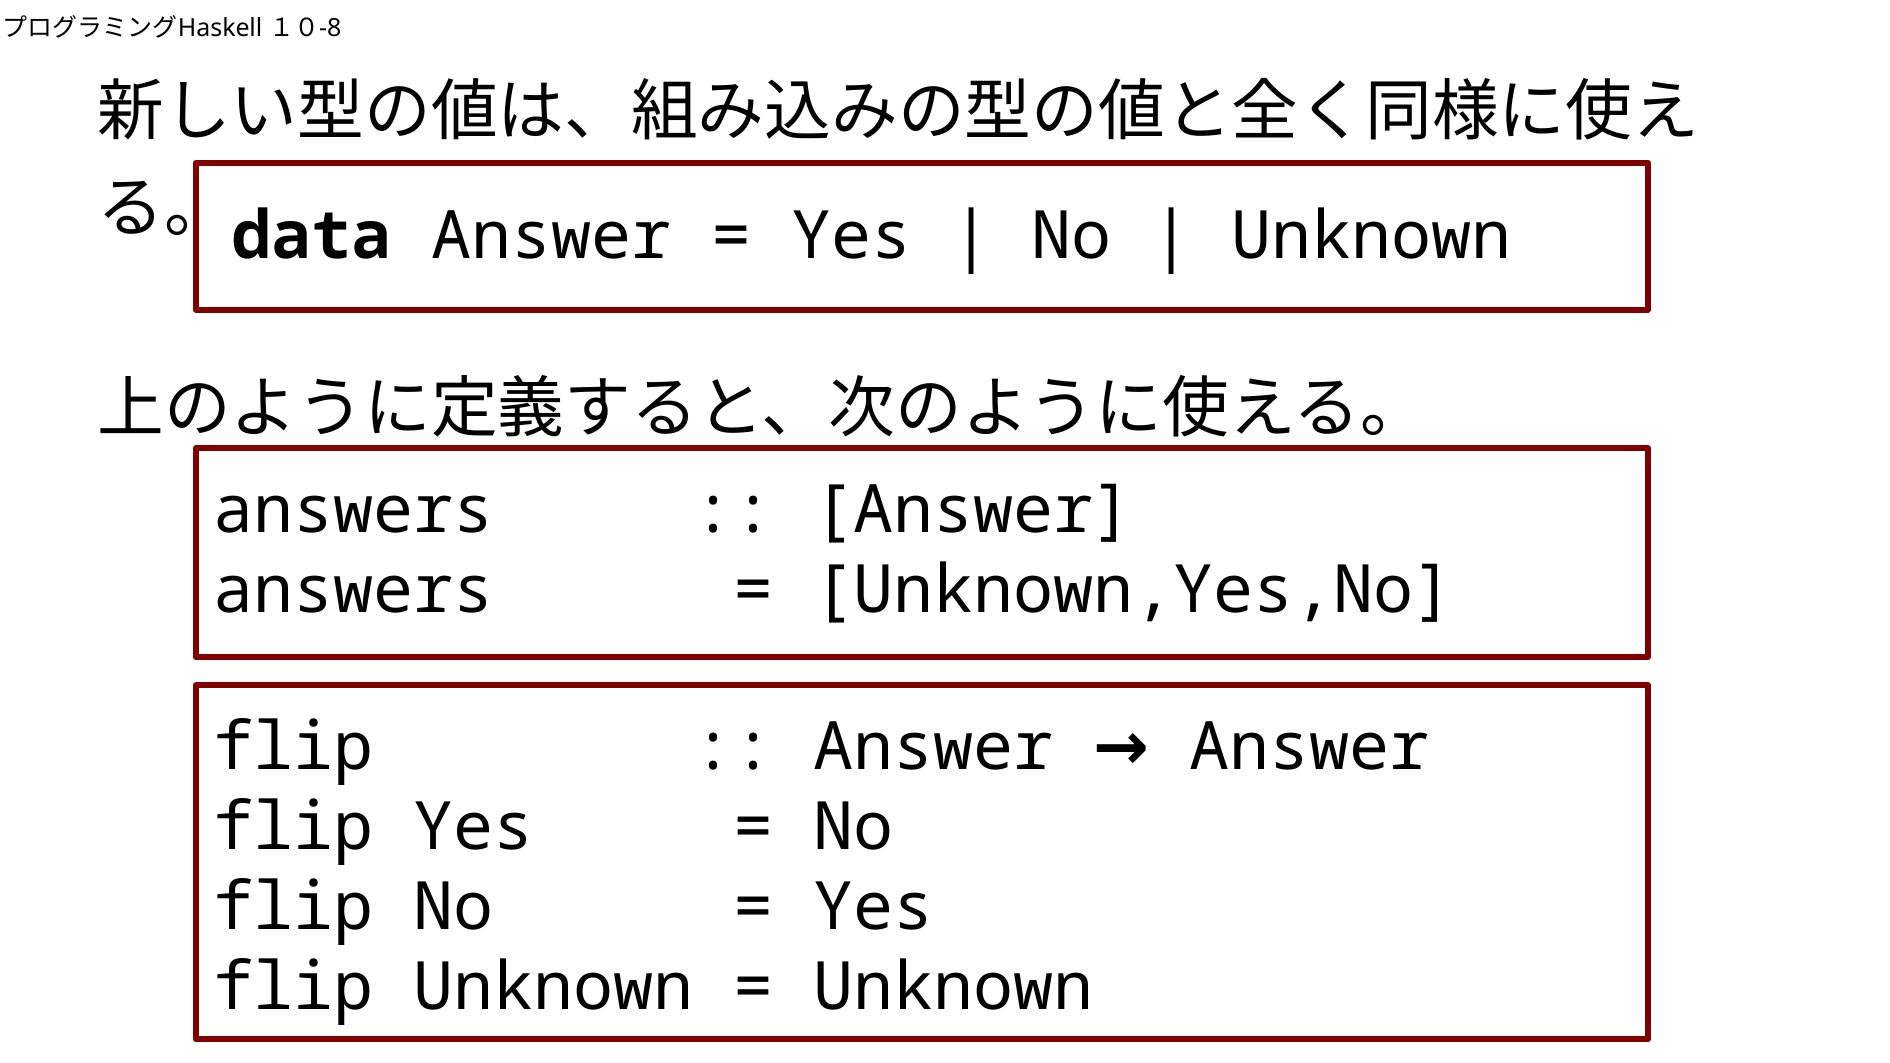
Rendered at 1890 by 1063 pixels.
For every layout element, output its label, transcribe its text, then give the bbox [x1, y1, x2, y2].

list 上のように定義すると、次のように使える。 [94, 350, 1796, 425]
text_box answers :: [Answer] answers = [Unknown,Yes,No] [195, 448, 1649, 658]
text_box flip :: Answer → Answer flip Yes = No flip No = Yes flip Unknown = Unknown [195, 685, 1649, 1040]
text_box data Answer = Yes | No | Unknown [195, 162, 1649, 310]
list 新しい型の値は、組み込みの型の値と全く同様に使える。 [94, 53, 1796, 129]
